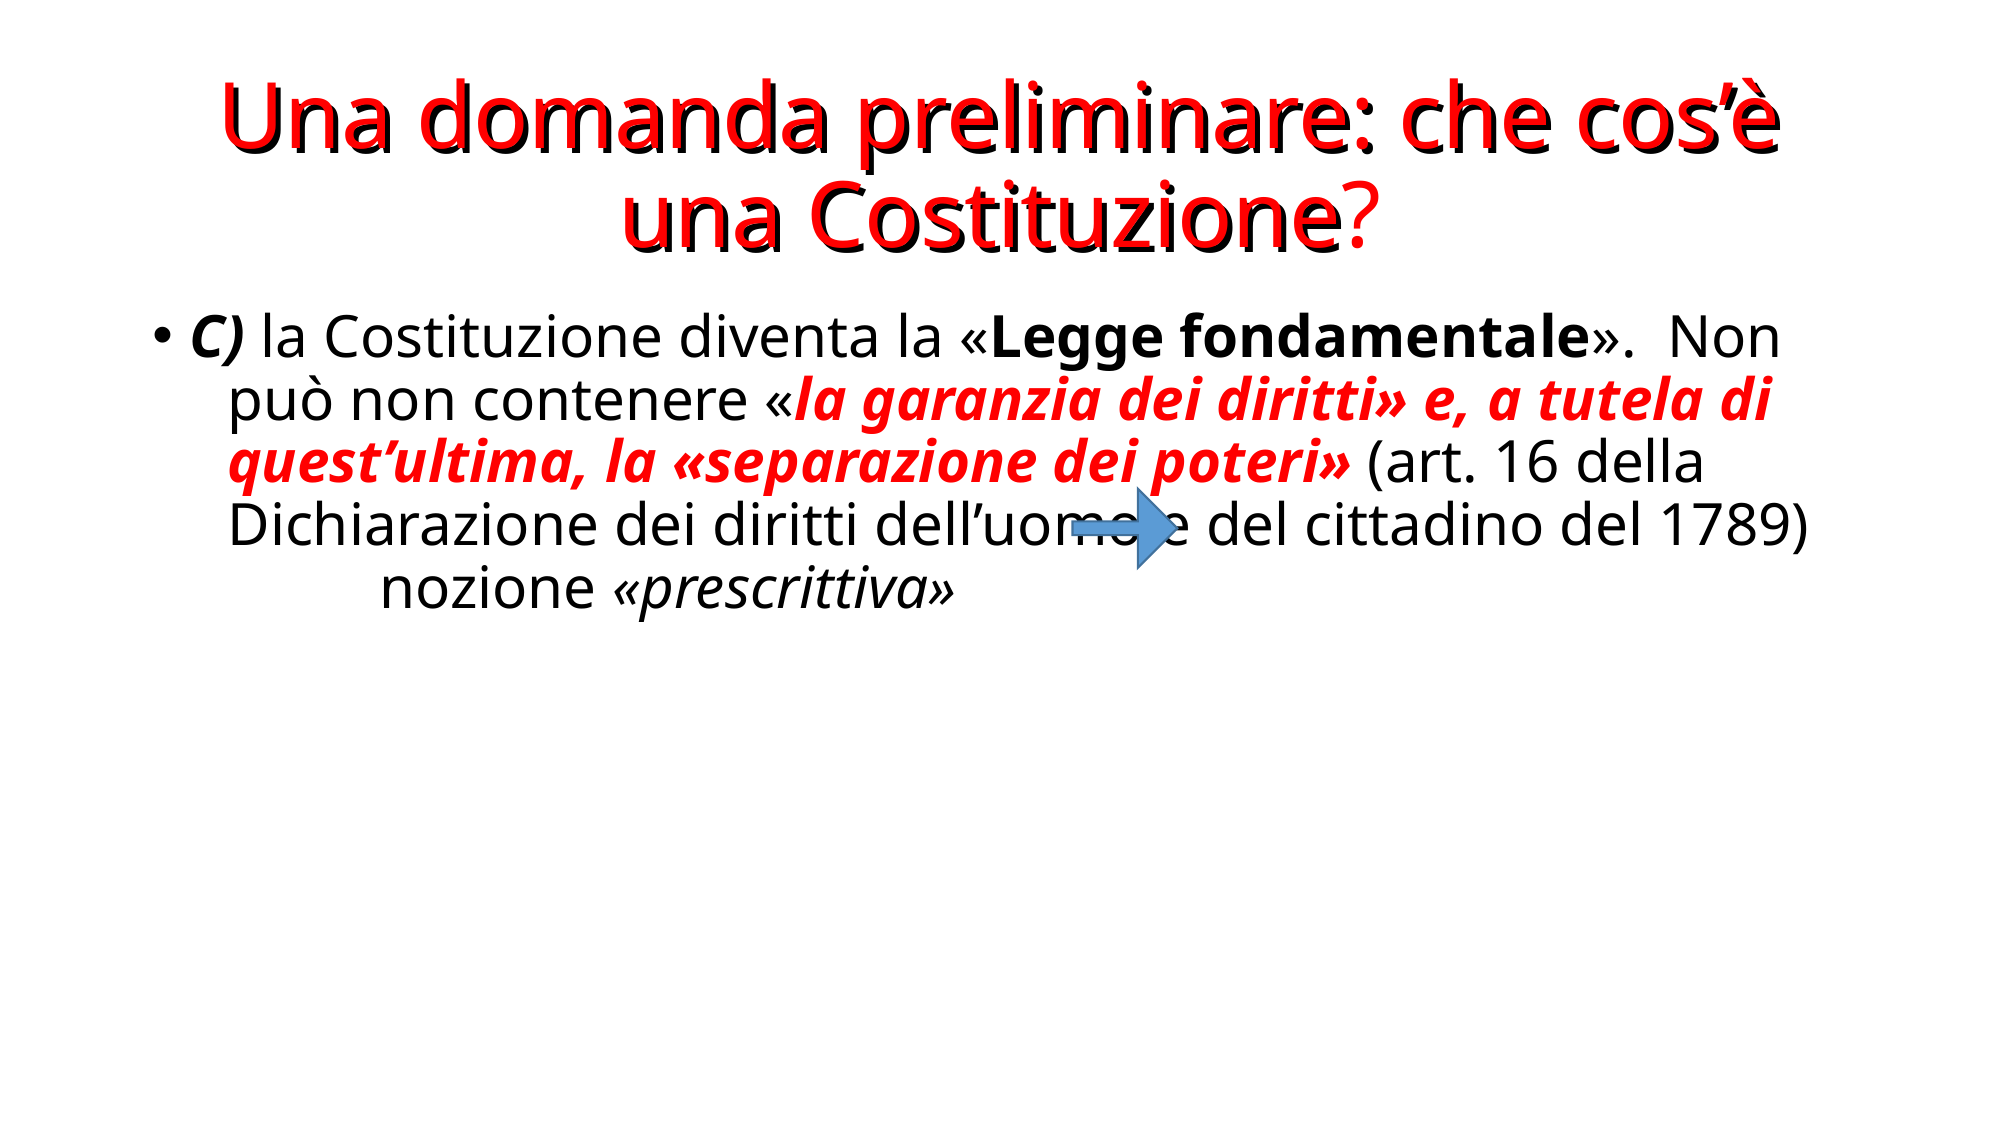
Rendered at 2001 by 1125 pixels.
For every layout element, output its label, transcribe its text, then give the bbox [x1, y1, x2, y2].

title Una domanda preliminare: che cos’è una Costituzione? [137, 59, 1863, 278]
list C) la Costituzione diventa la «Legge fondamentale». Non può non contenere «la garanzia dei diritti» e, a tutela di quest’ultima, la «separazione dei poteri» (art. 16 della Dichiarazione dei diritti dell’uomo e del cittadino del 1789) nozione «prescrittiva» [137, 299, 1863, 1014]
text_box [1072, 488, 1178, 568]
